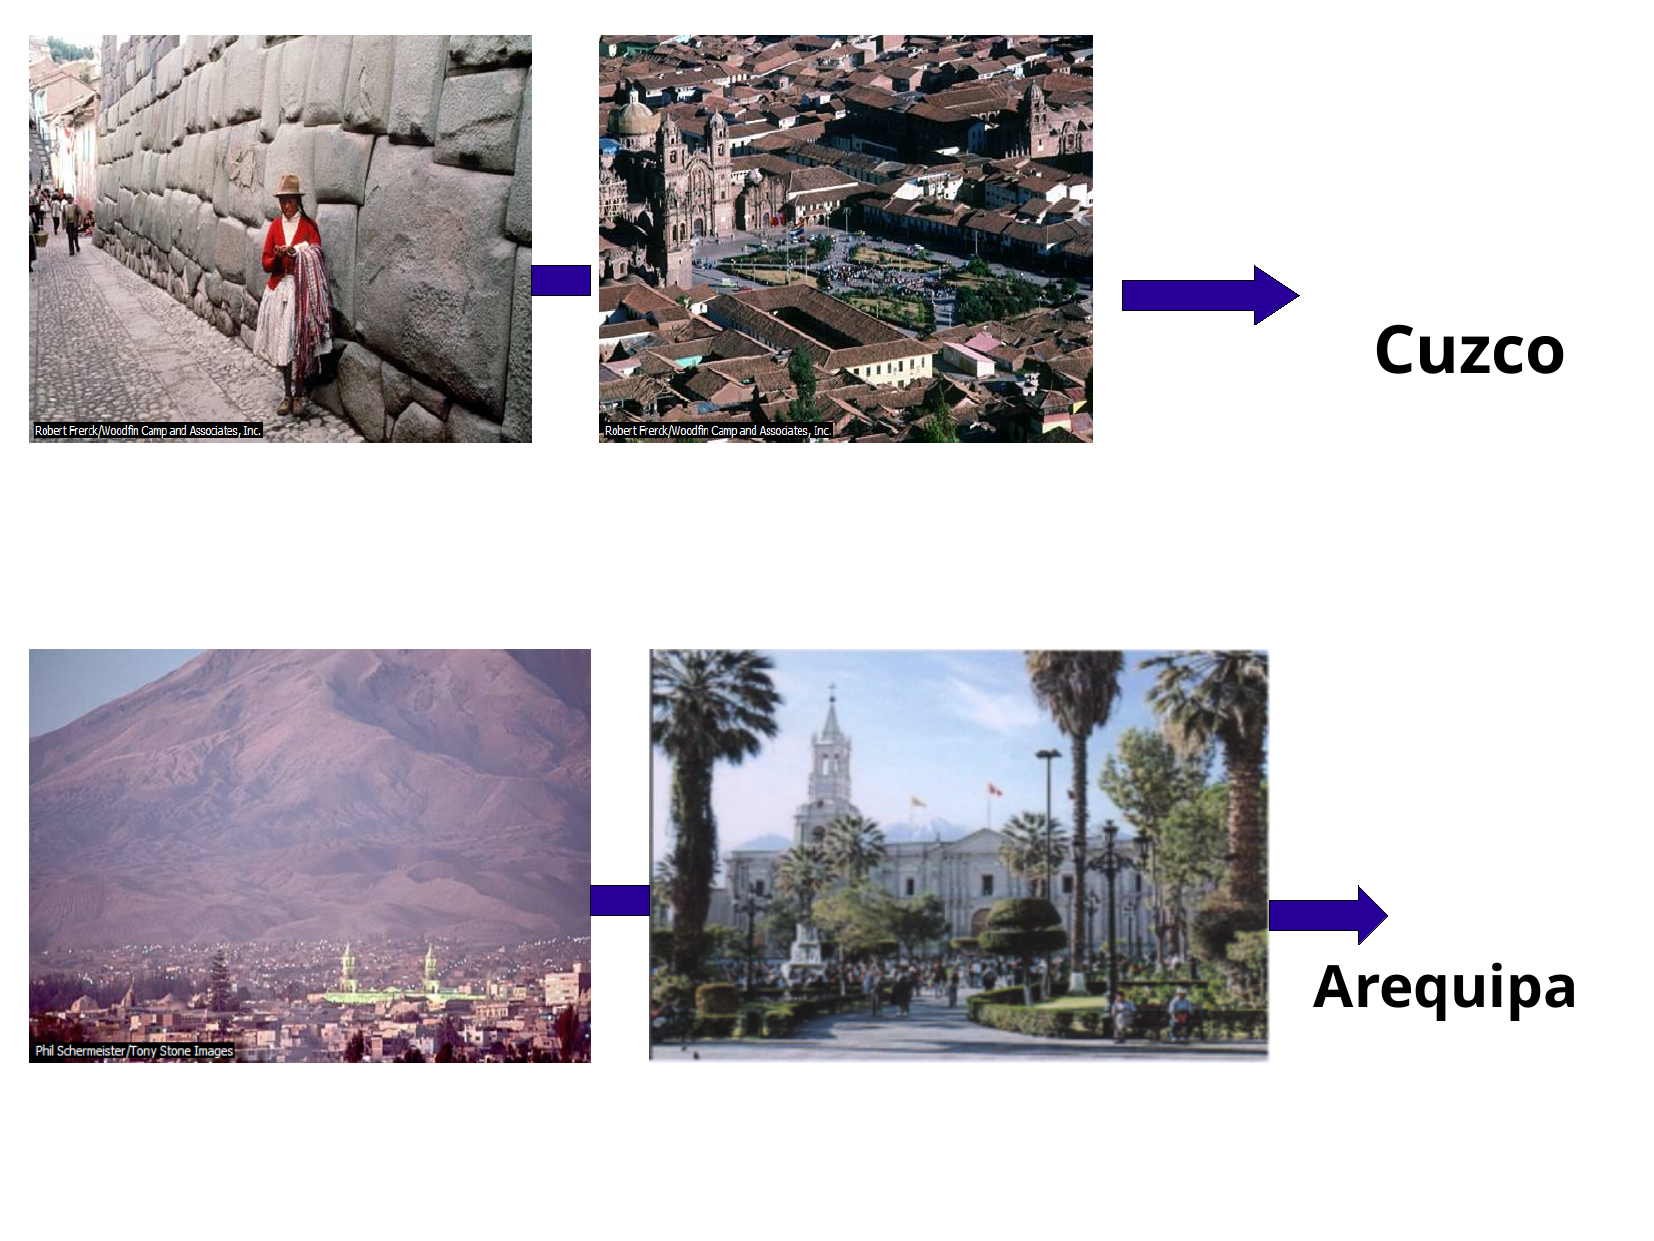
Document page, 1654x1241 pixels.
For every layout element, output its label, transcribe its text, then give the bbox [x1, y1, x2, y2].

text_box Cuzco [1358, 295, 1570, 404]
text_box [1269, 885, 1388, 937]
picture [29, 35, 532, 443]
text_box Arequipa [1299, 937, 1573, 1034]
picture [29, 649, 591, 1063]
picture [649, 649, 1270, 1063]
text_box [531, 265, 591, 296]
picture [599, 35, 1093, 443]
text_box [590, 885, 650, 916]
text_box [1122, 265, 1300, 325]
